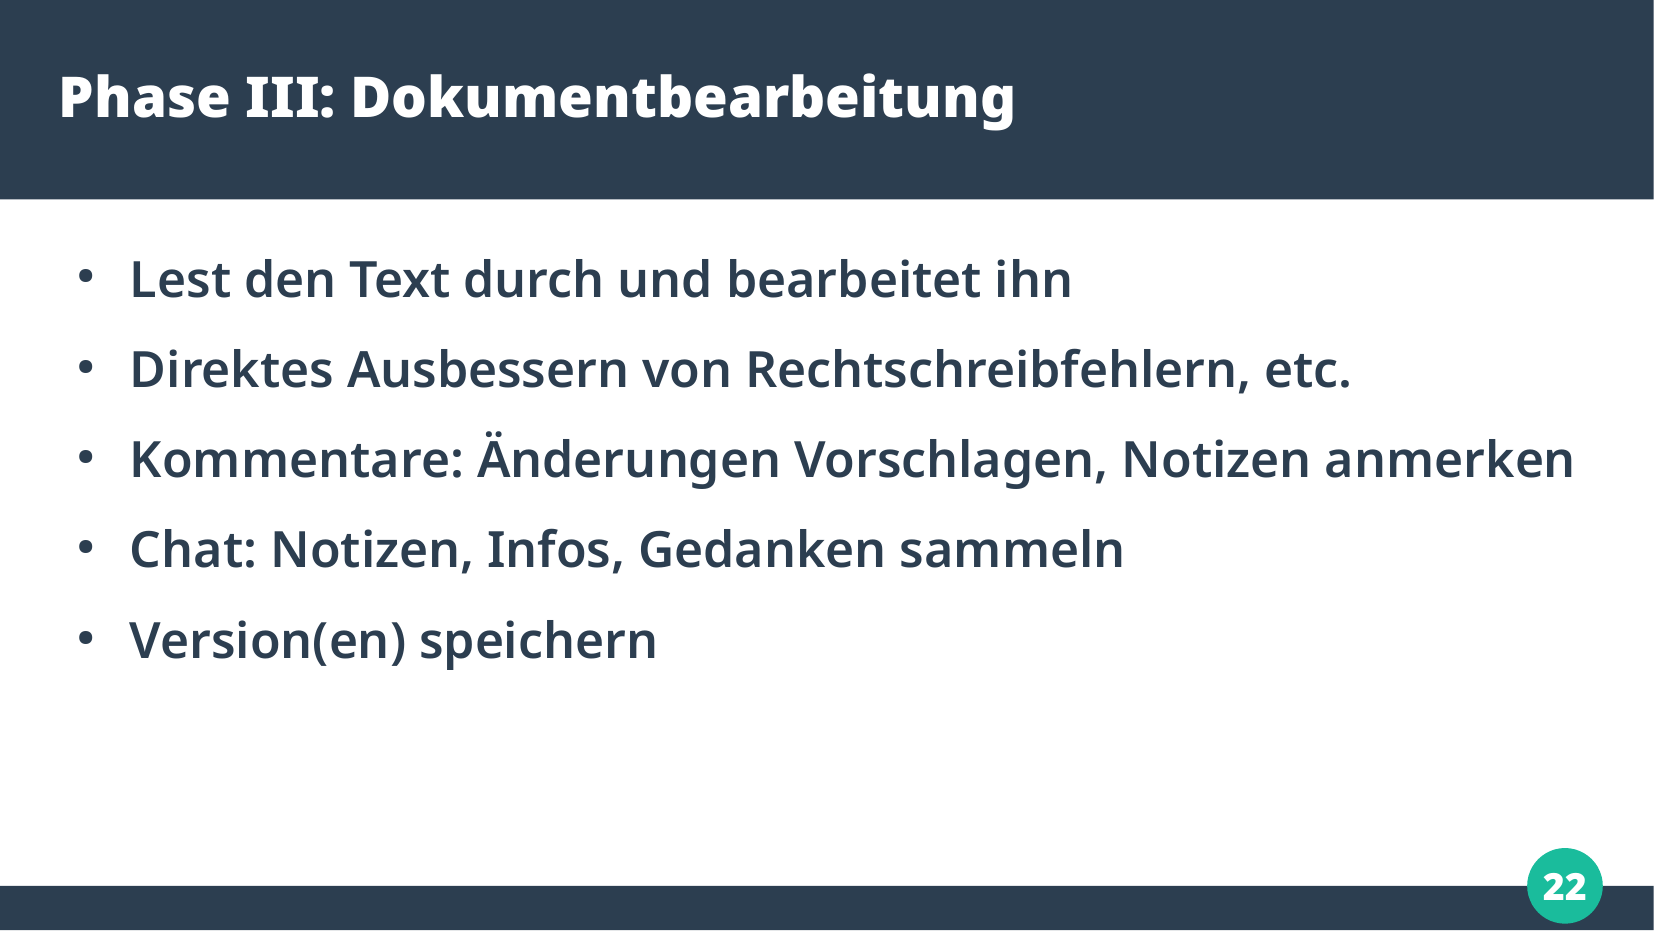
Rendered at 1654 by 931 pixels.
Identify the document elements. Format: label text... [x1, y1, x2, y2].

title Phase III: Dokumentbearbeitung [59, 37, 1595, 155]
list Lest den Text durch und bearbeitet ihn Direktes Ausbessern von Rechtschreibfehlern, etc. Kommentare: Änderungen Vorschlagen, Notizen anmerken Chat: Notizen, Infos, Gedanken sammeln Version(en) speichern [59, 243, 1595, 864]
